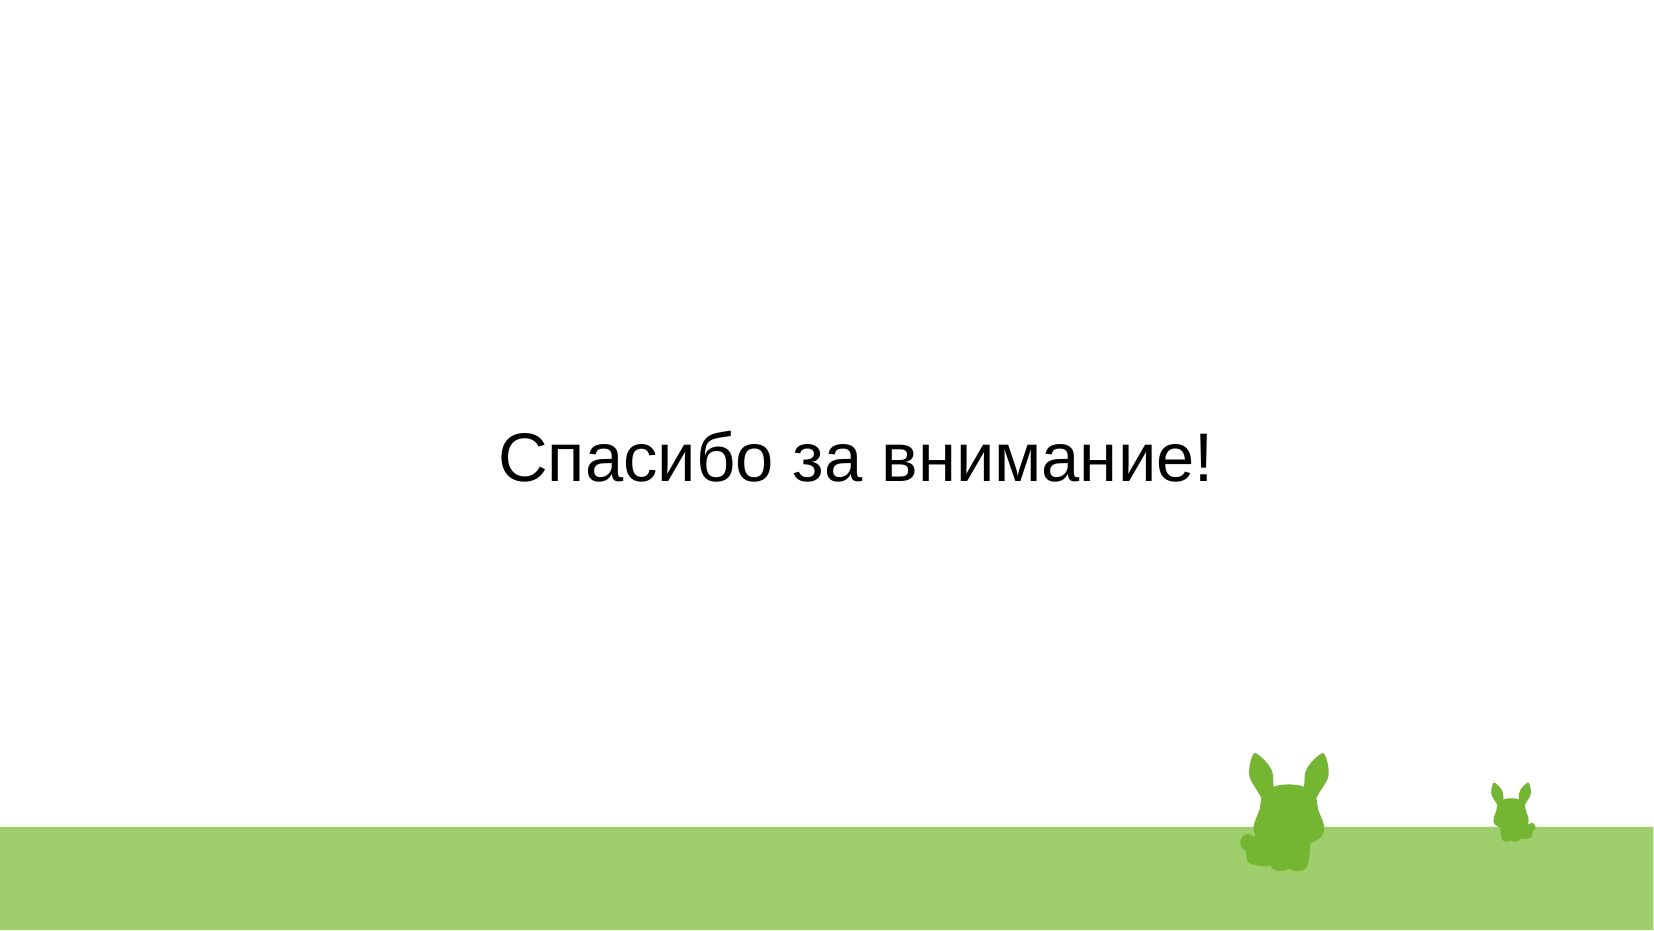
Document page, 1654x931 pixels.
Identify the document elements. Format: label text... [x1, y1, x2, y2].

title Спасибо за внимание! [118, 383, 1595, 532]
